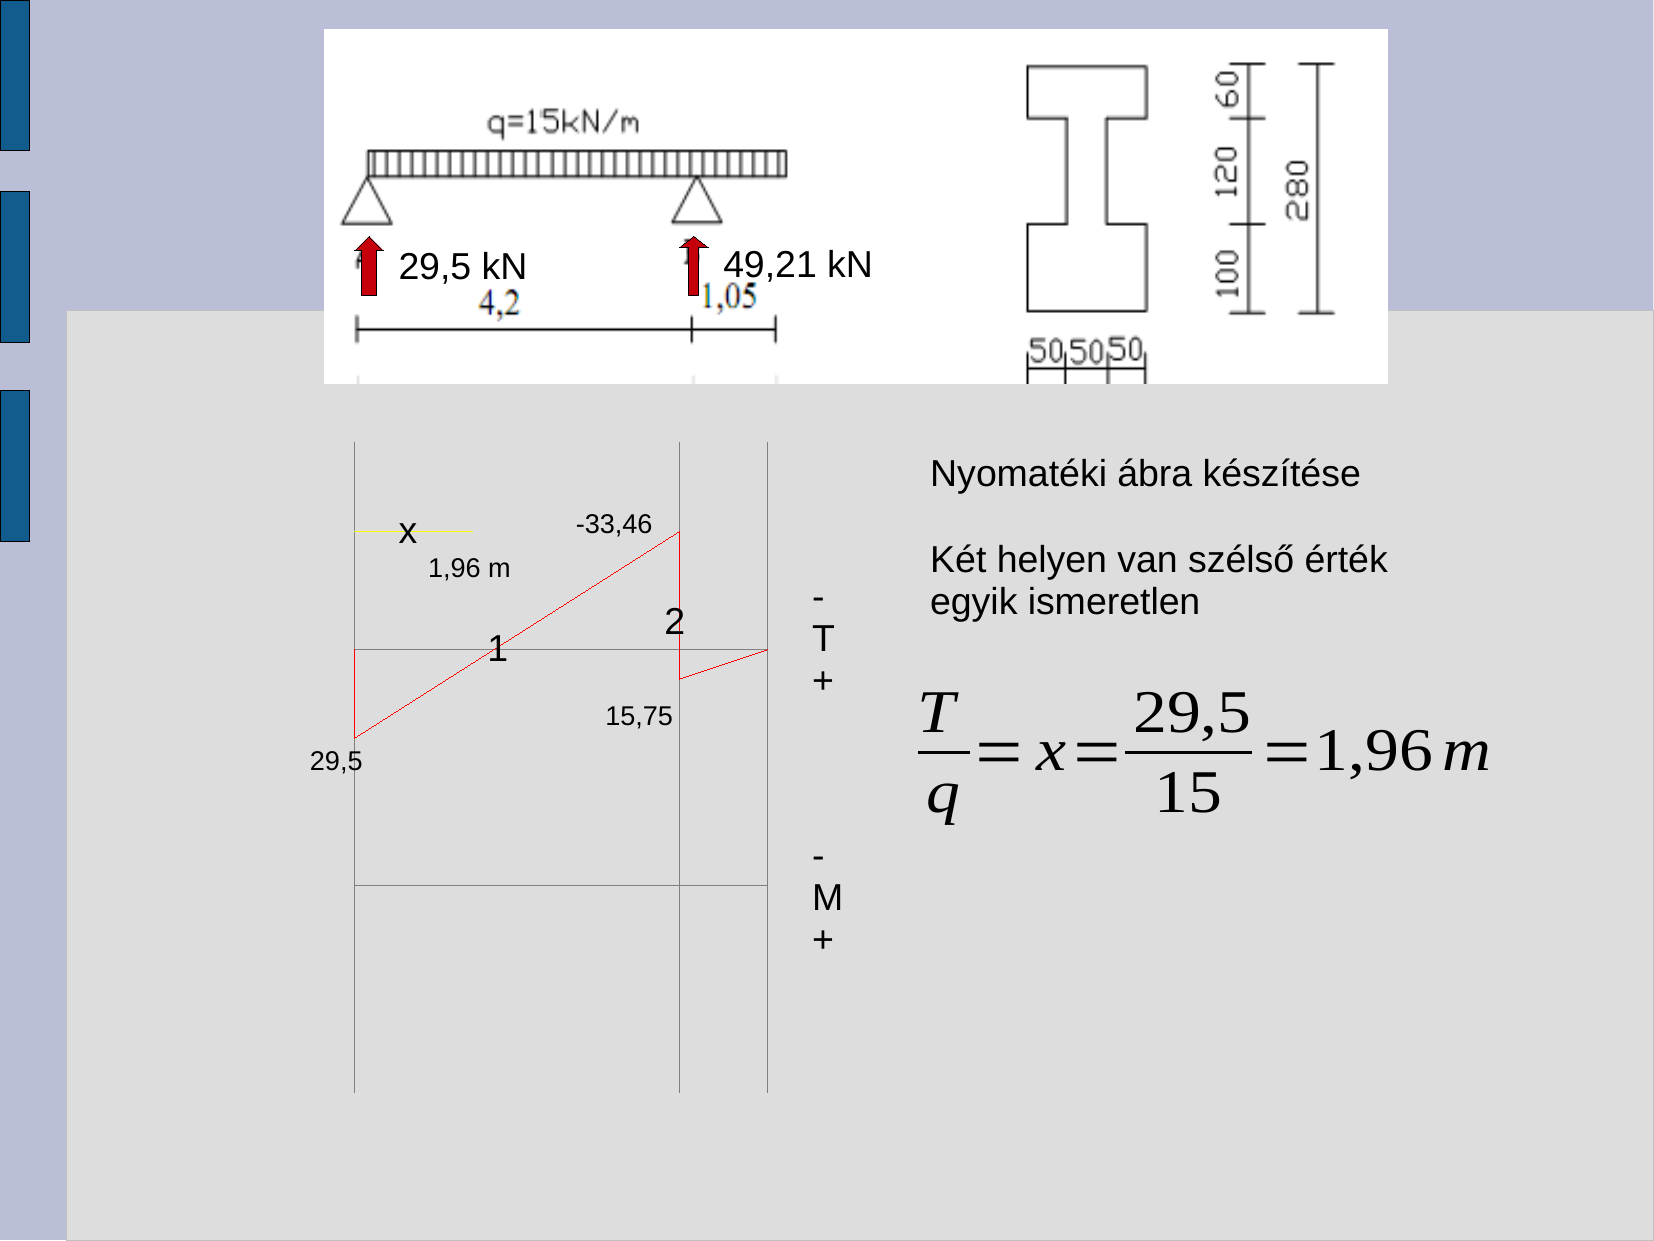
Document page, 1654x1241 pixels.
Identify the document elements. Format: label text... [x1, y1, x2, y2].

text_box -33,46 [561, 501, 680, 547]
text_box Nyomatéki ábra készítése [915, 445, 1418, 502]
text_box 2 [649, 592, 709, 650]
text_box 15,75 [590, 693, 709, 739]
text_box - T + [797, 567, 857, 709]
text_box Két helyen van szélső érték egyik ismeretlen [915, 531, 1477, 631]
chart [896, 679, 1506, 827]
text_box 29,5 kN [383, 238, 680, 296]
text_box 1 [472, 620, 532, 677]
text_box [354, 236, 383, 296]
text_box x [383, 501, 443, 559]
text_box 49,21 kN [708, 236, 1004, 294]
text_box - M + [797, 826, 857, 968]
text_box 29,5 [295, 738, 384, 784]
text_box 1,96 m [413, 545, 532, 591]
text_box [680, 236, 708, 296]
picture [324, 29, 1388, 384]
